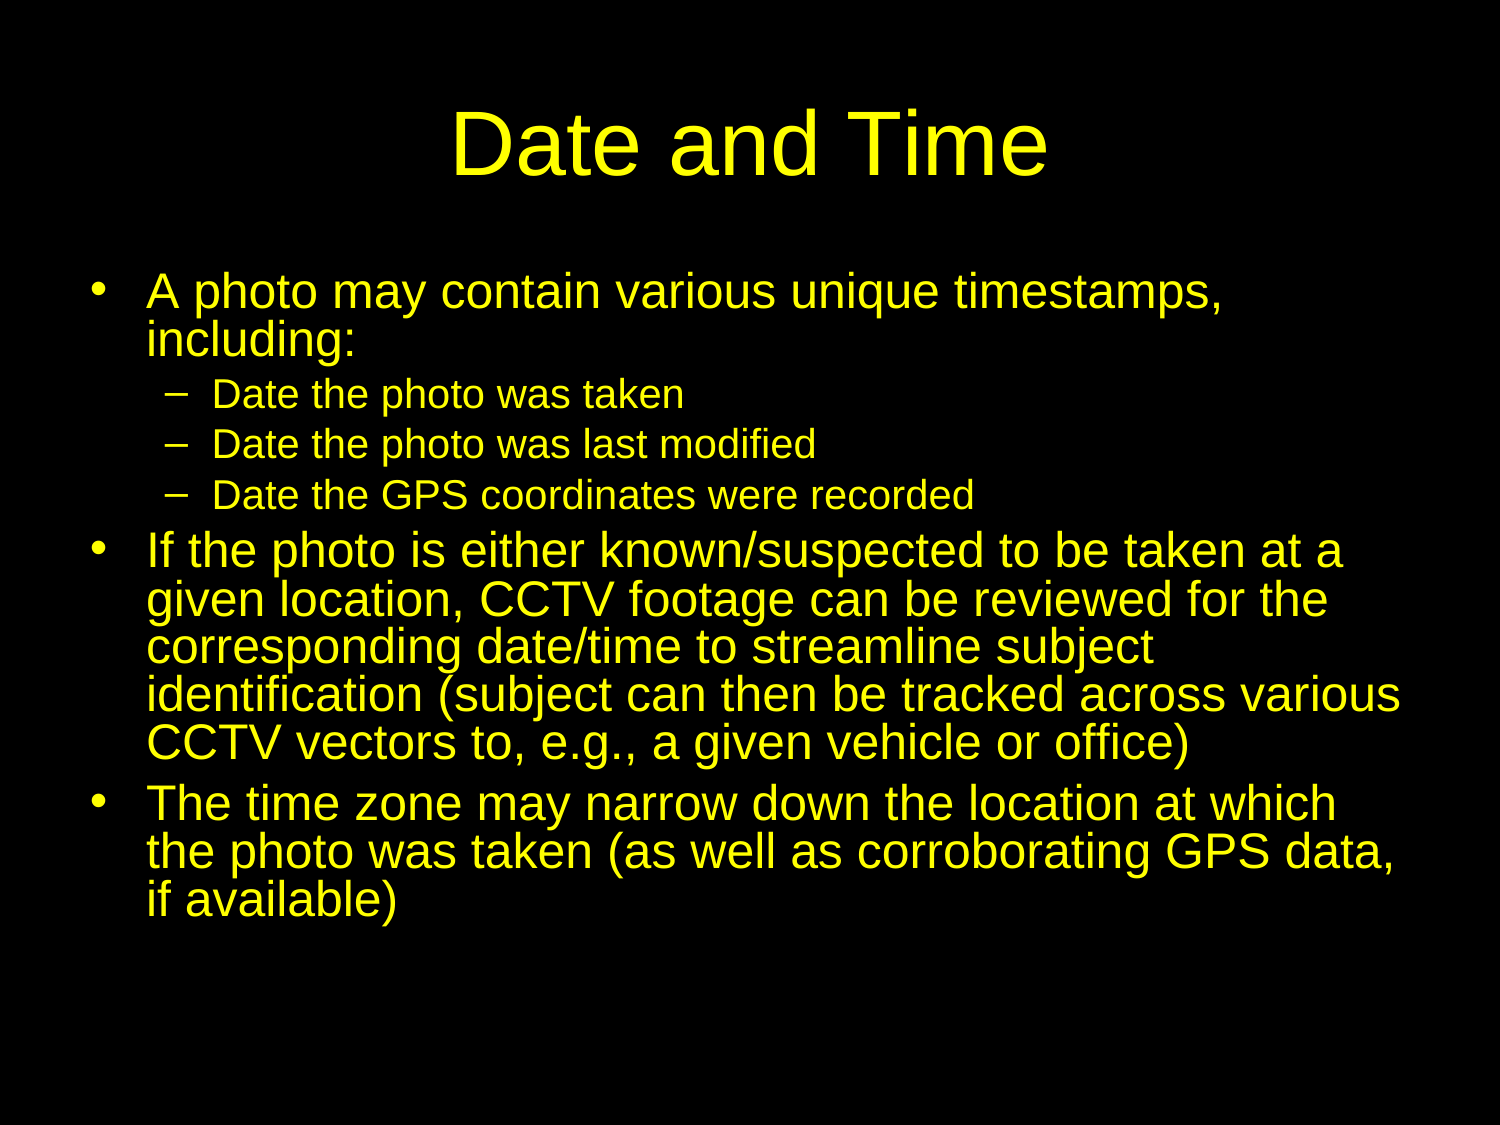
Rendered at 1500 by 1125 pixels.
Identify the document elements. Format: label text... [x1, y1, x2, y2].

list A photo may contain various unique timestamps, including: Date the photo was taken Date the photo was last modified Date the GPS coordinates were recorded If the photo is either known/suspected to be taken at a given location, CCTV footage can be reviewed for the corresponding date/time to streamline subject identification (subject can then be tracked across various CCTV vectors to, e.g., a given vehicle or office) The time zone may narrow down the location at which the photo was taken (as well as corroborating GPS data, if available) [75, 262, 1426, 1006]
title Date and Time [75, 45, 1426, 233]
